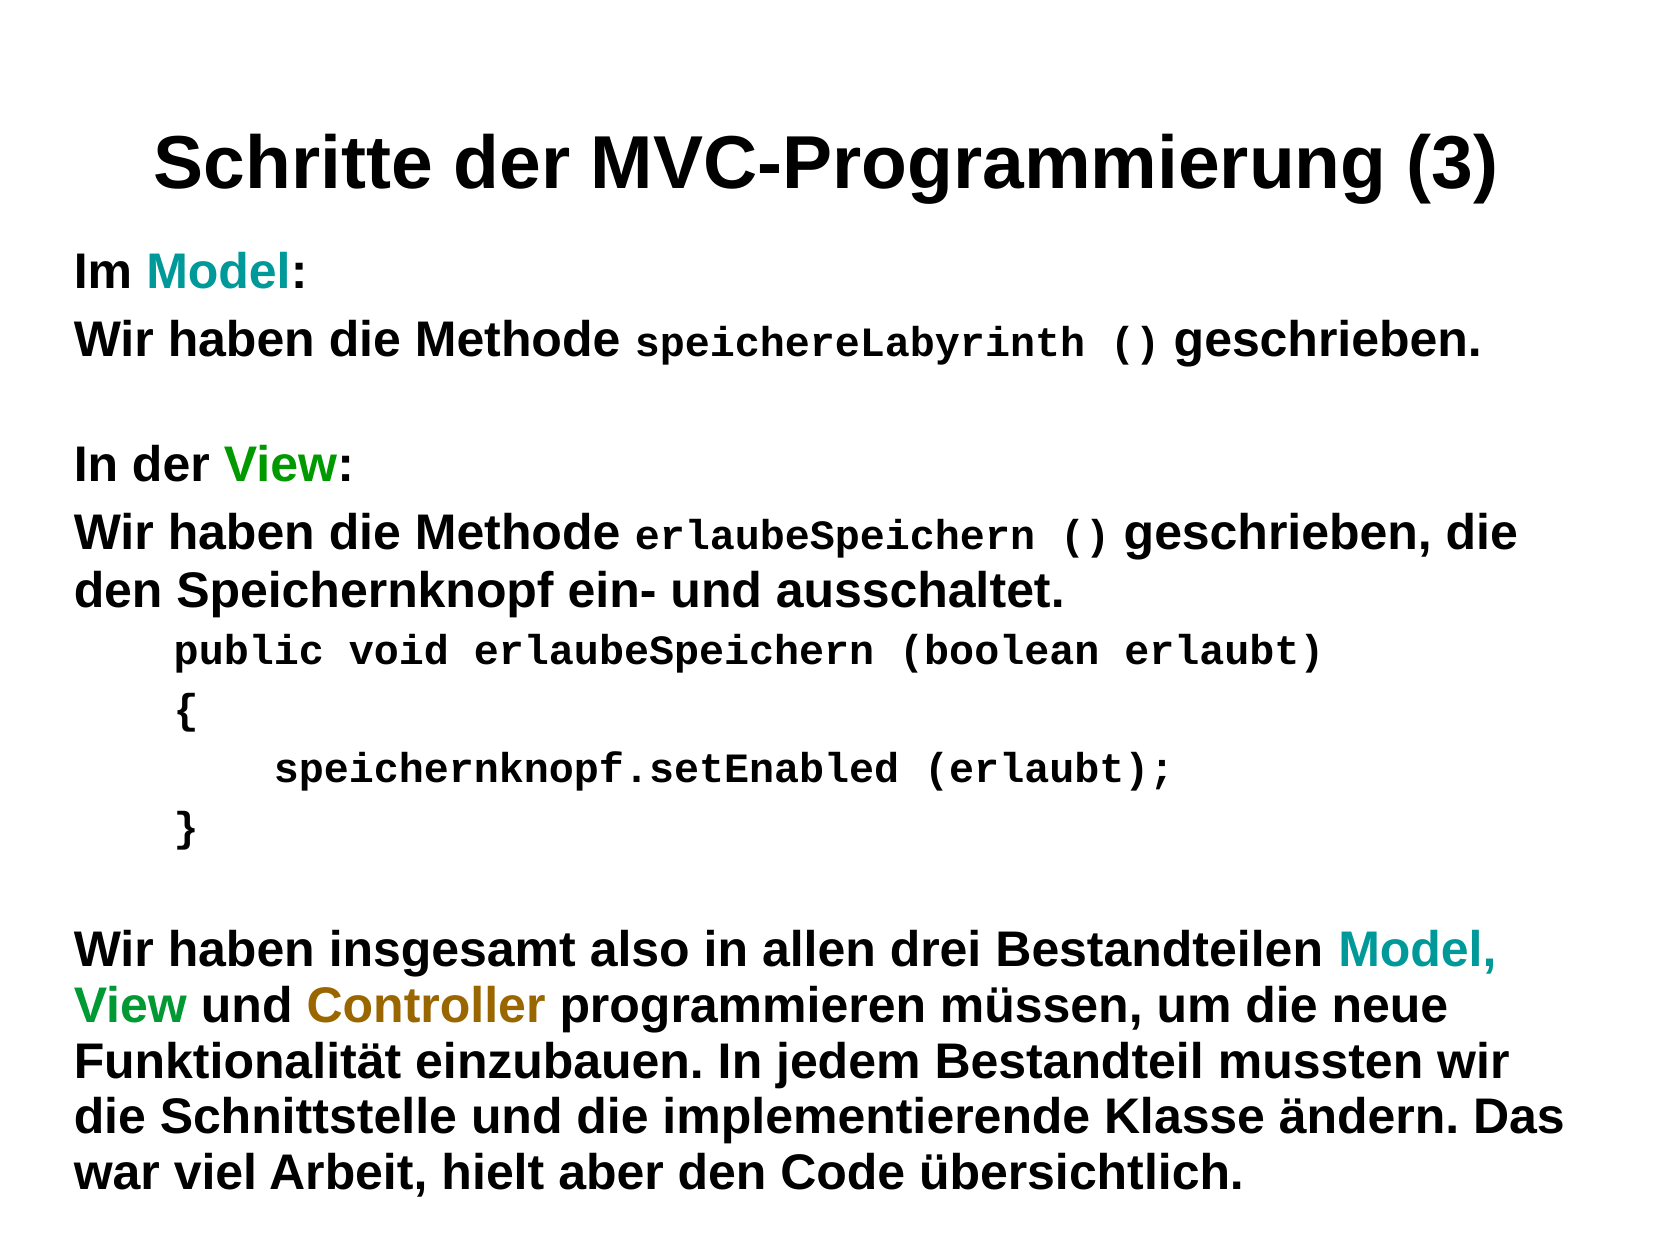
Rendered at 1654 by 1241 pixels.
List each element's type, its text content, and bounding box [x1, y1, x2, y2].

text_box Im Model: Wir haben die Methode speichereLabyrinth () geschrieben. In der View: Wir haben die Methode erlaubeSpeichern () geschrieben, die den Speichernknopf ein- und ausschaltet. public void erlaubeSpeichern (boolean erlaubt) { speichernknopf.setEnabled (erlaubt); } Wir haben insgesamt also in allen drei Bestandteilen Model, View und Controller programmieren müssen, um die neue Funktionalität einzubauen. In jedem Bestandteil mussten wir die Schnittstelle und die implementierende Klasse ändern. Das war viel Arbeit, hielt aber den Code übersichtlich. [59, 236, 1595, 1208]
title Schritte der MVC-Programmierung (3) [88, 118, 1565, 207]
